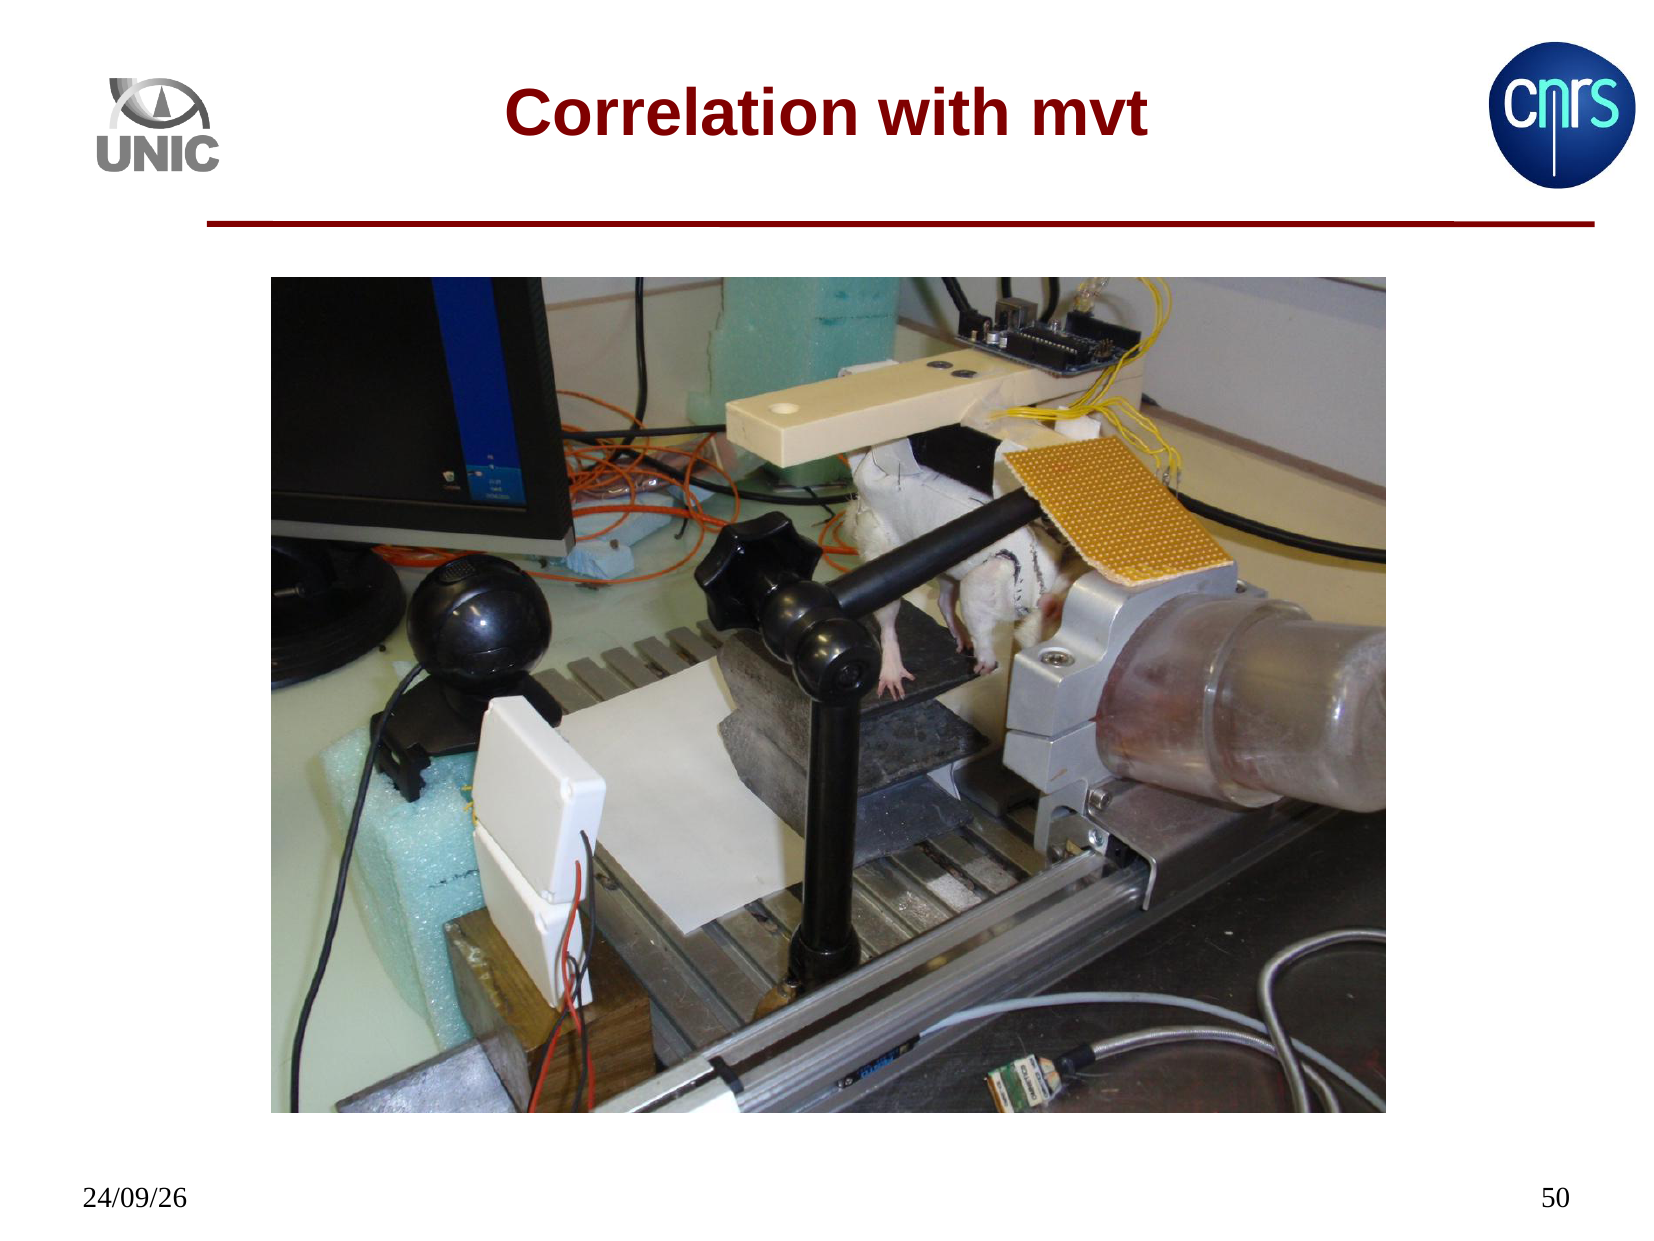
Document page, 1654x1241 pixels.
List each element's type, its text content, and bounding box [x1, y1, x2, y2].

picture [271, 277, 1386, 1114]
picture [1571, 41, 1636, 189]
text_box 13/02/12 [82, 1180, 468, 1215]
text_box <numéro> [1185, 1180, 1571, 1215]
title Correlation with mvt [82, 17, 1571, 212]
